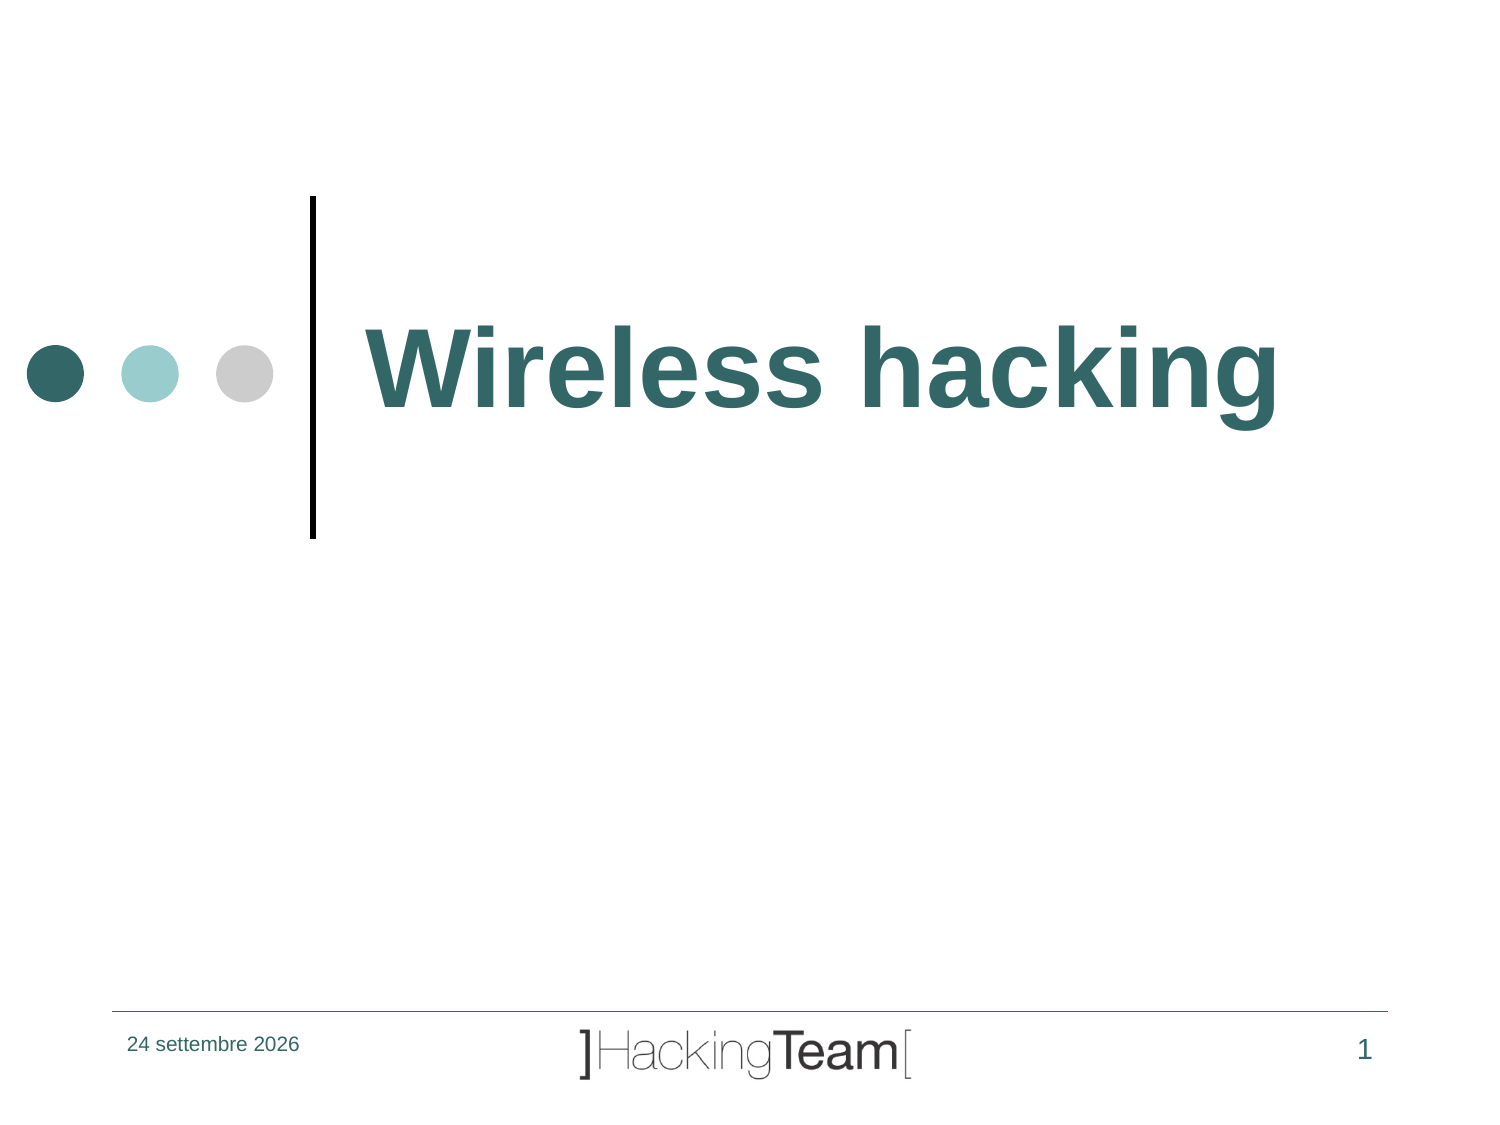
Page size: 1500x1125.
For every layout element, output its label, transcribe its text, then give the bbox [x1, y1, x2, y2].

title Wireless hacking [349, 225, 1413, 513]
text_box 4 febbraio 2011 [112, 1023, 363, 1099]
picture [574, 1023, 916, 1084]
text_box <number> [1187, 1023, 1388, 1099]
